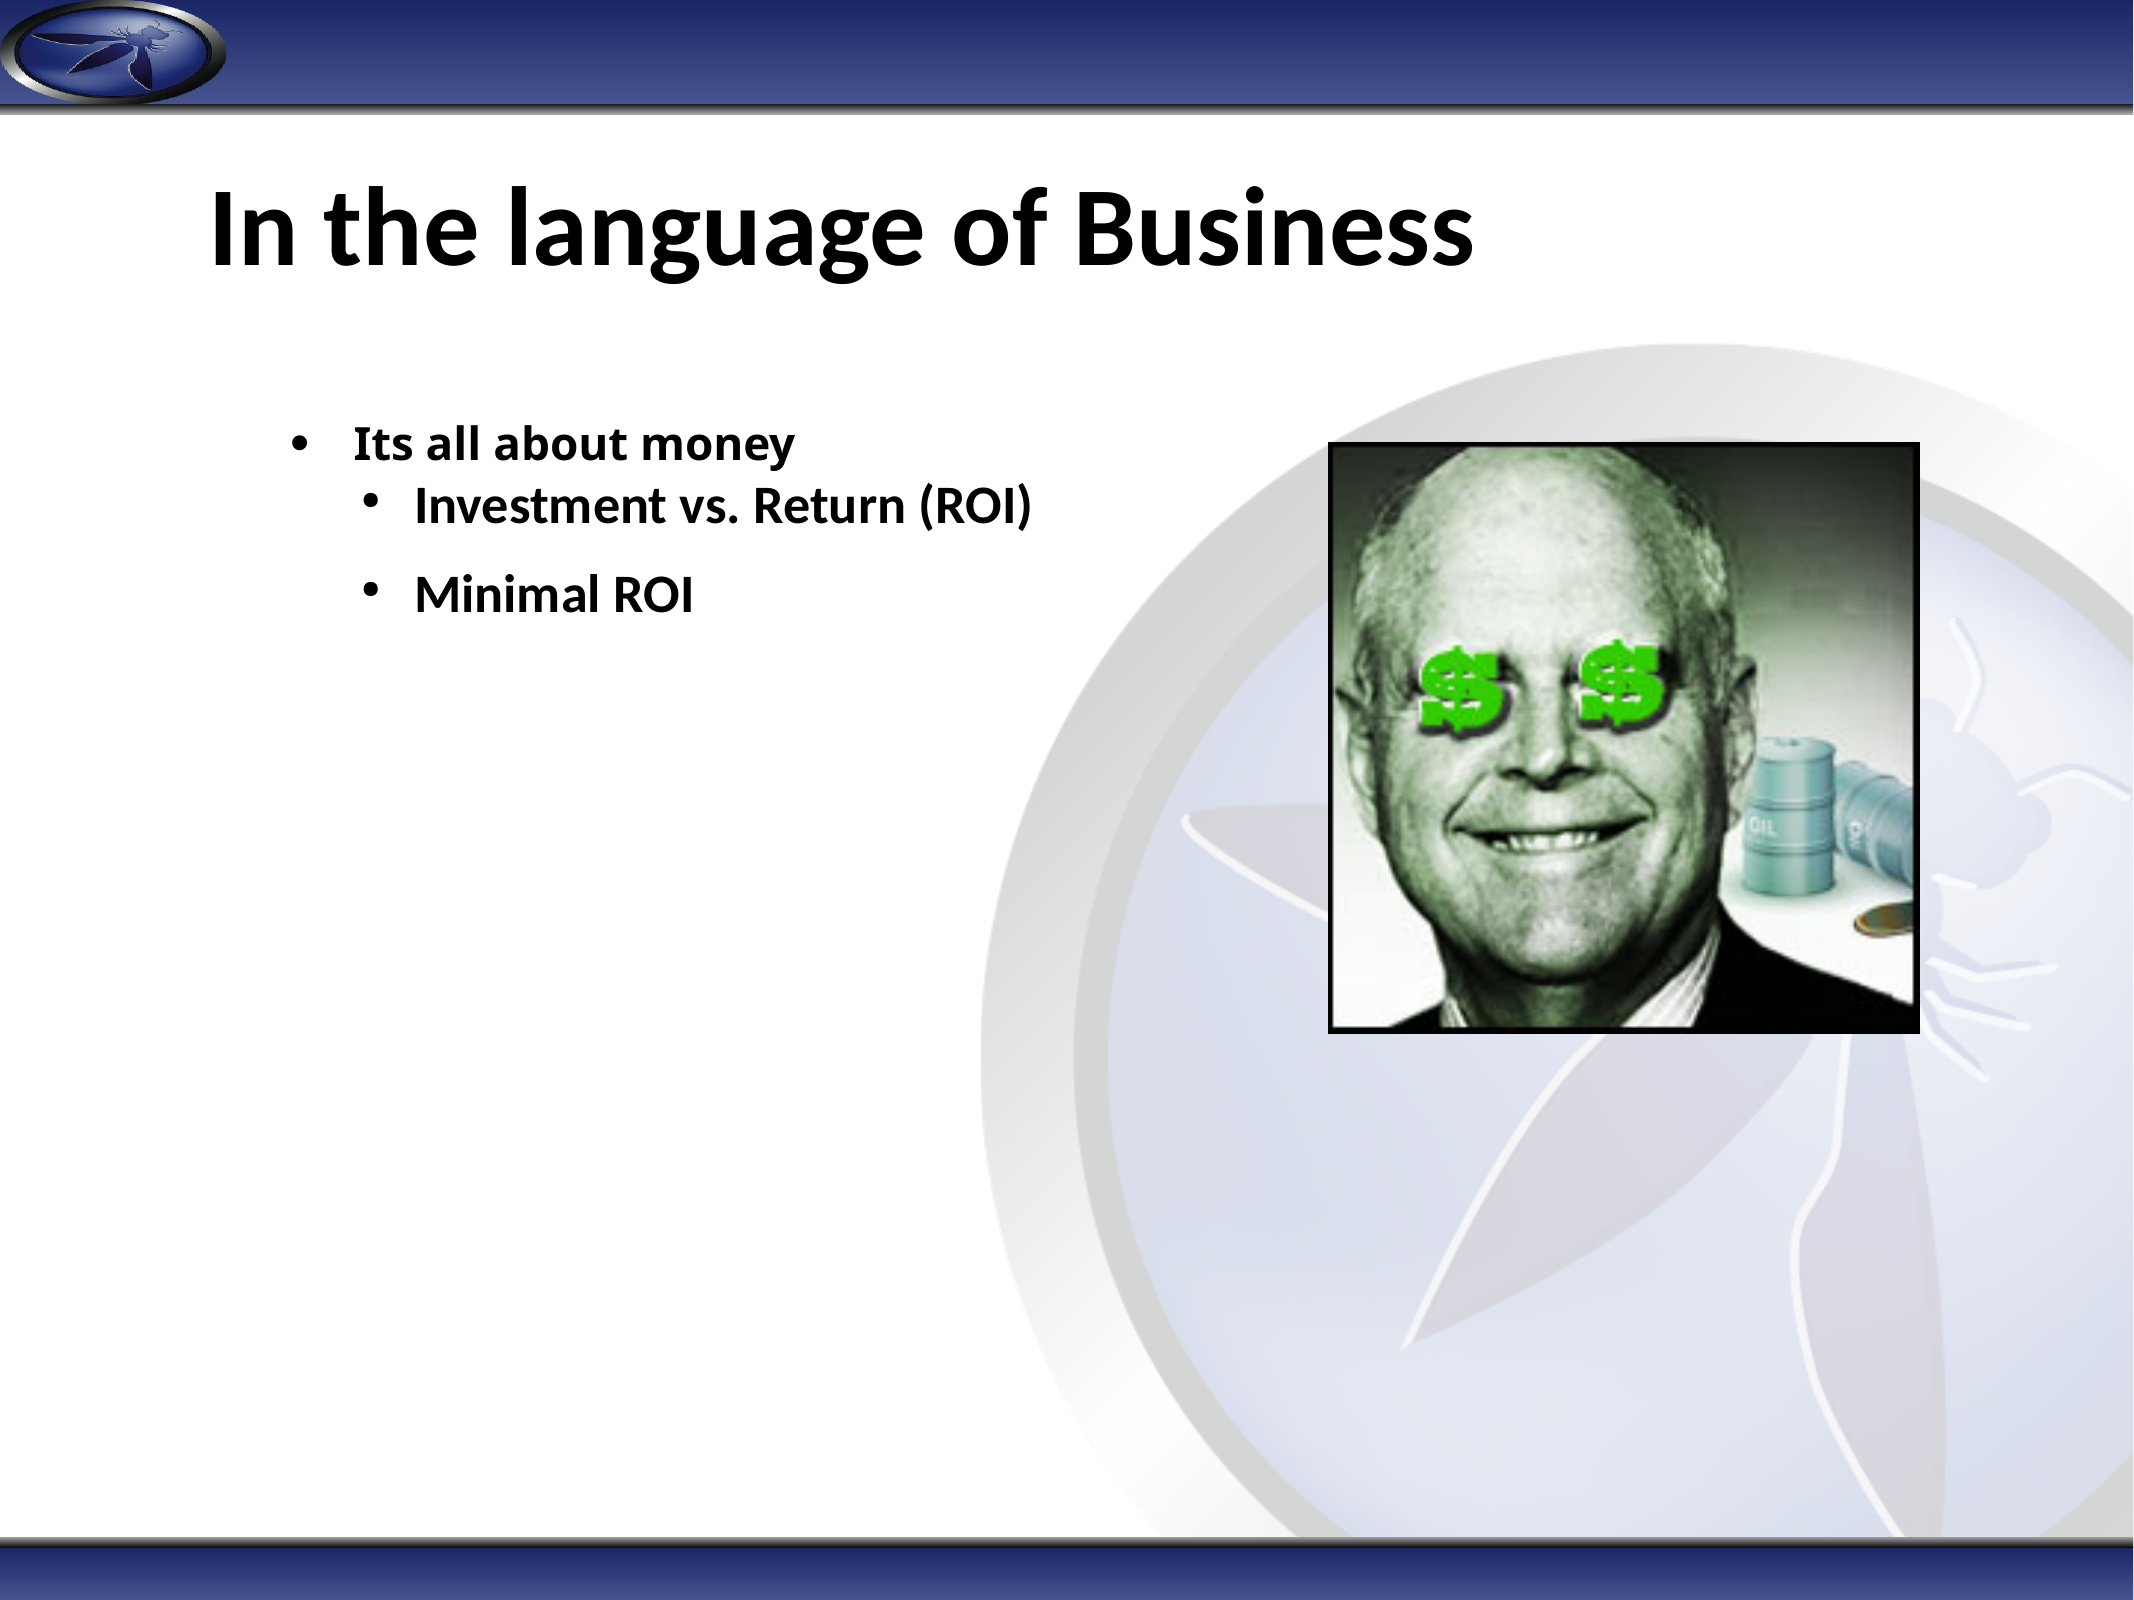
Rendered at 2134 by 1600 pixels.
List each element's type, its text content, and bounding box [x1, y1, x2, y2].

list Its all about money Investment vs. Return (ROI) Minimal ROI [213, 407, 2067, 1447]
title In the language of Business [208, 125, 1925, 350]
picture [1328, 442, 1920, 1034]
picture [981, 339, 2134, 1600]
picture [0, 0, 228, 104]
